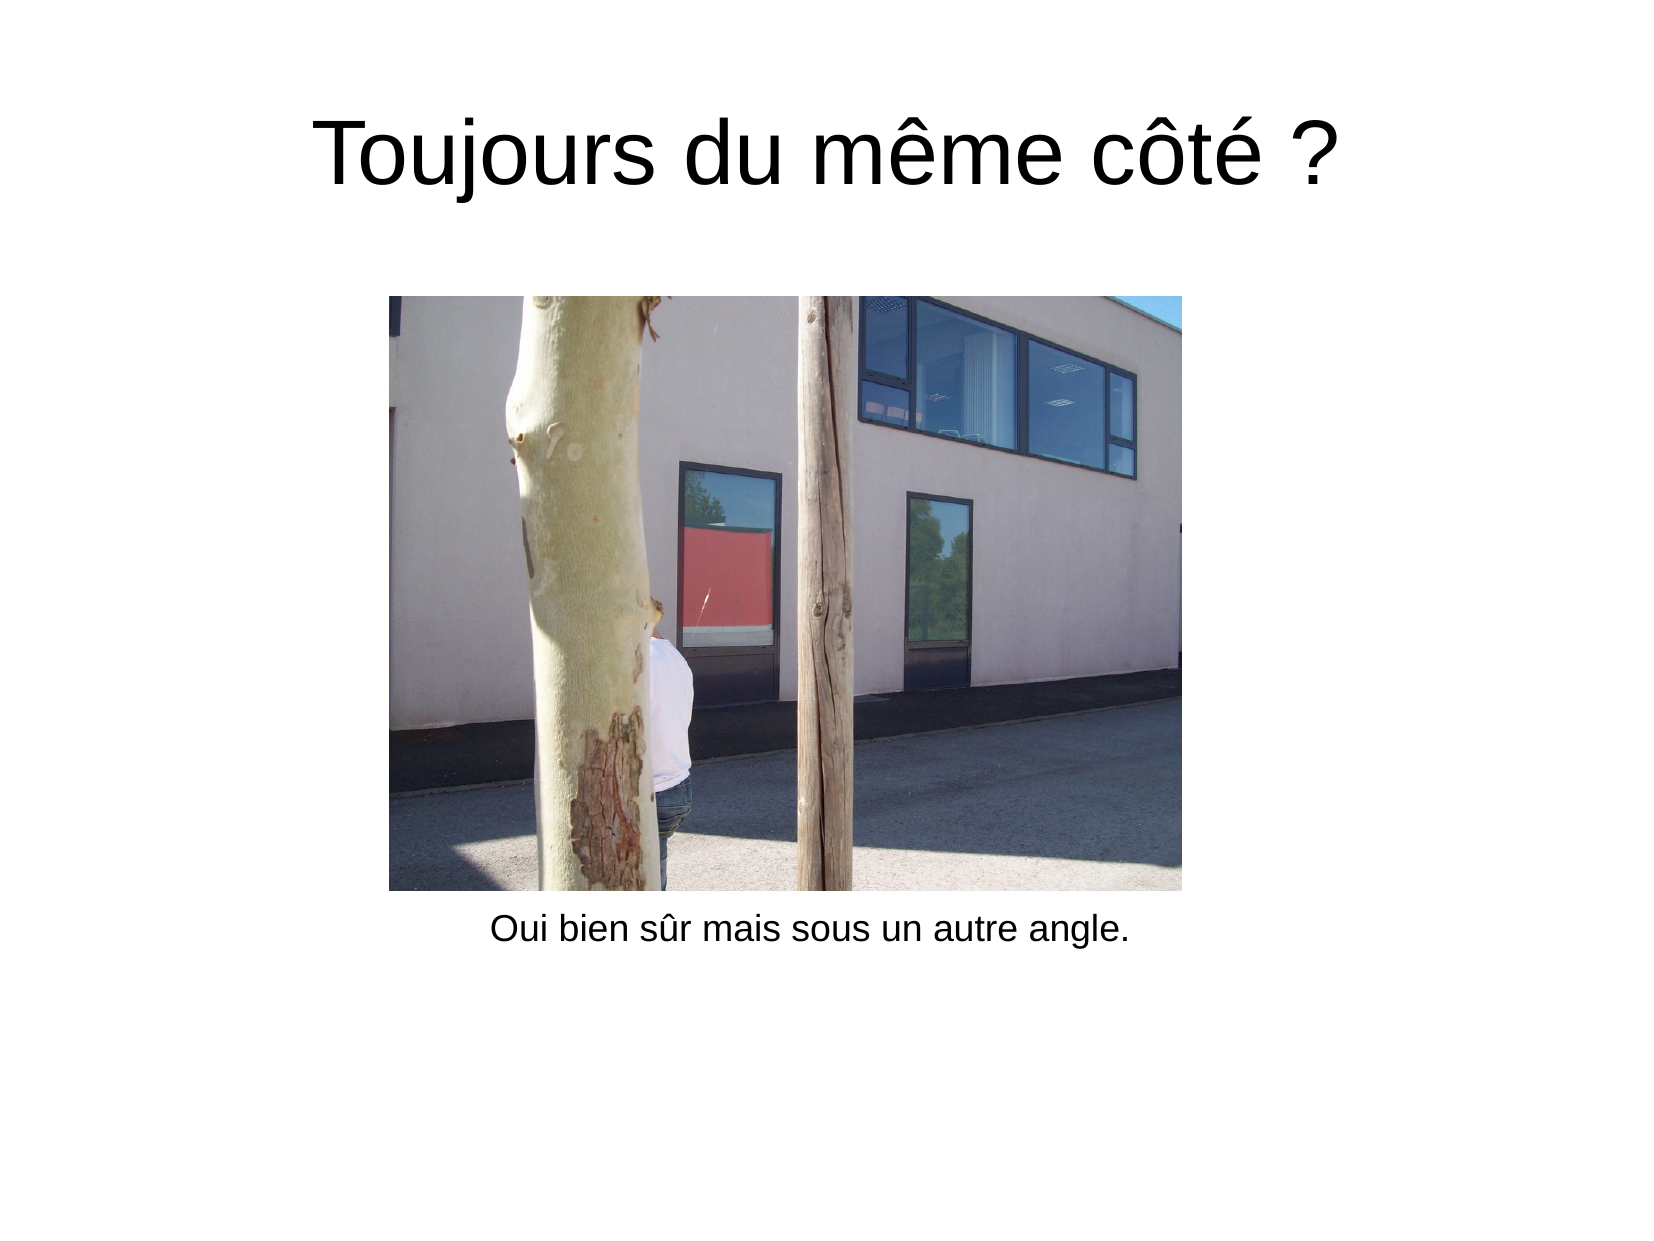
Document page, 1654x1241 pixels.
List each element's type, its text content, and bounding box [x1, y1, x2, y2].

picture [389, 296, 1182, 891]
title Toujours du même côté ? [82, 49, 1571, 257]
text_box Oui bien sûr mais sous un autre angle. [475, 899, 1146, 957]
